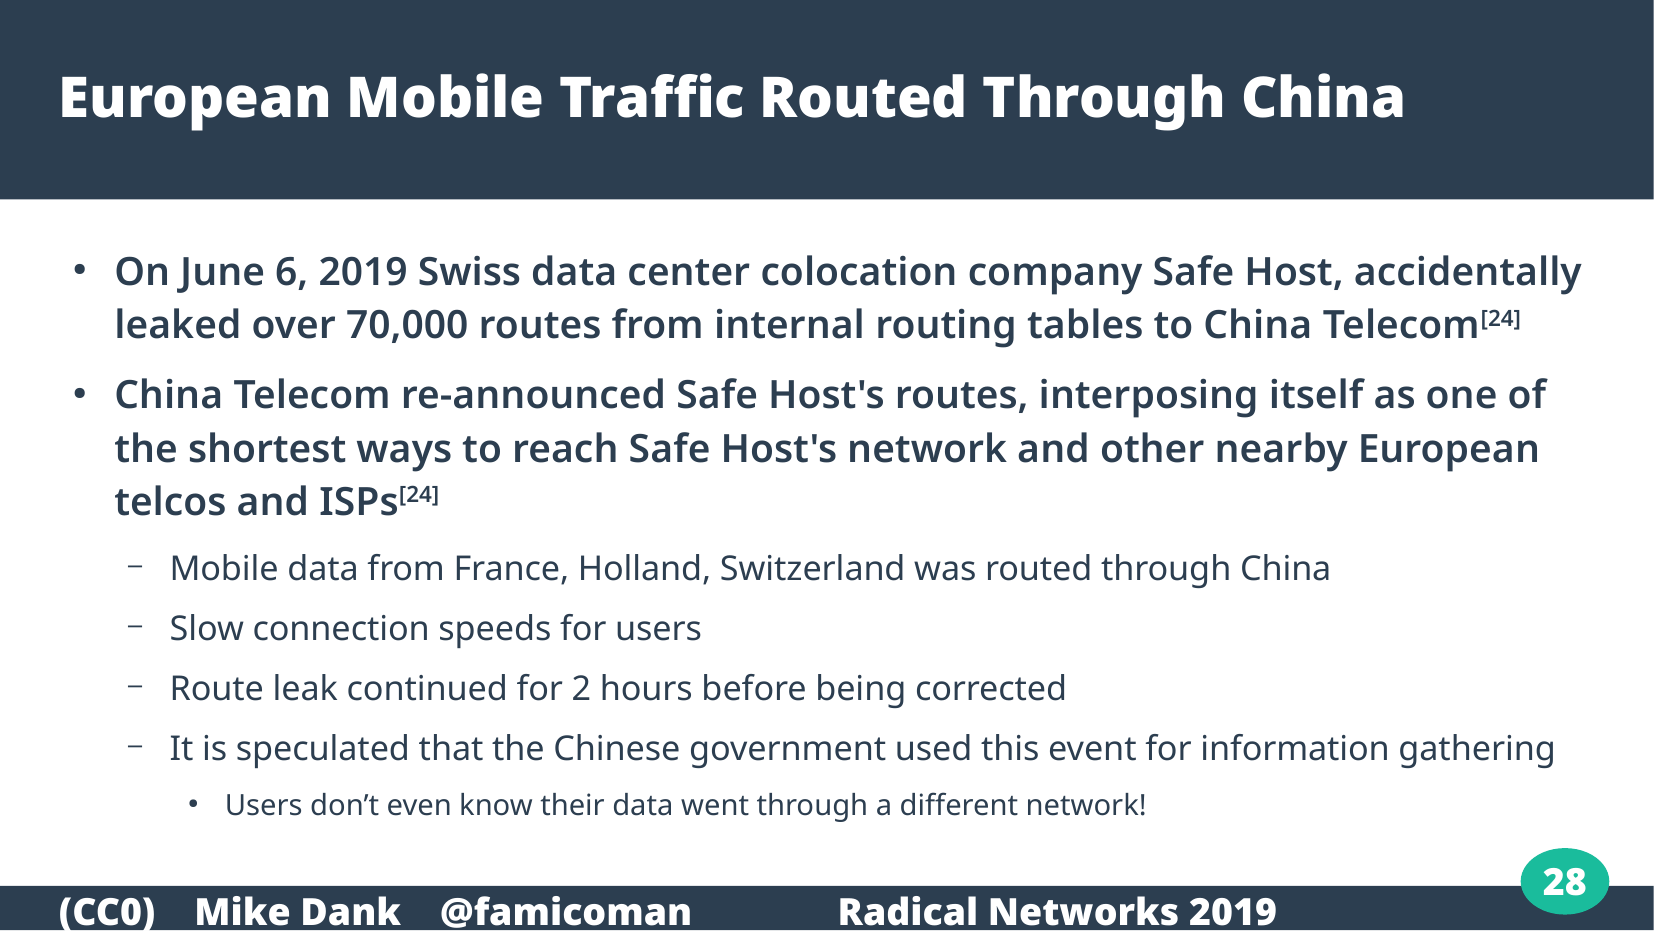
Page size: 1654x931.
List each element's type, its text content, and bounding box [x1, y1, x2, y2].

list On June 6, 2019 Swiss data center colocation company Safe Host, accidentally leaked over 70,000 routes from internal routing tables to China Telecom[24] China Telecom re-announced Safe Host's routes, interposing itself as one of the shortest ways to reach Safe Host's network and other nearby European telcos and ISPs[24] Mobile data from France, Holland, Switzerland was routed through China Slow connection speeds for users Route leak continued for 2 hours before being corrected It is speculated that the Chinese government used this event for information gathering Users don’t even know their data went through a different network! [59, 243, 1595, 864]
title European Mobile Traffic Routed Through China [59, 37, 1595, 155]
